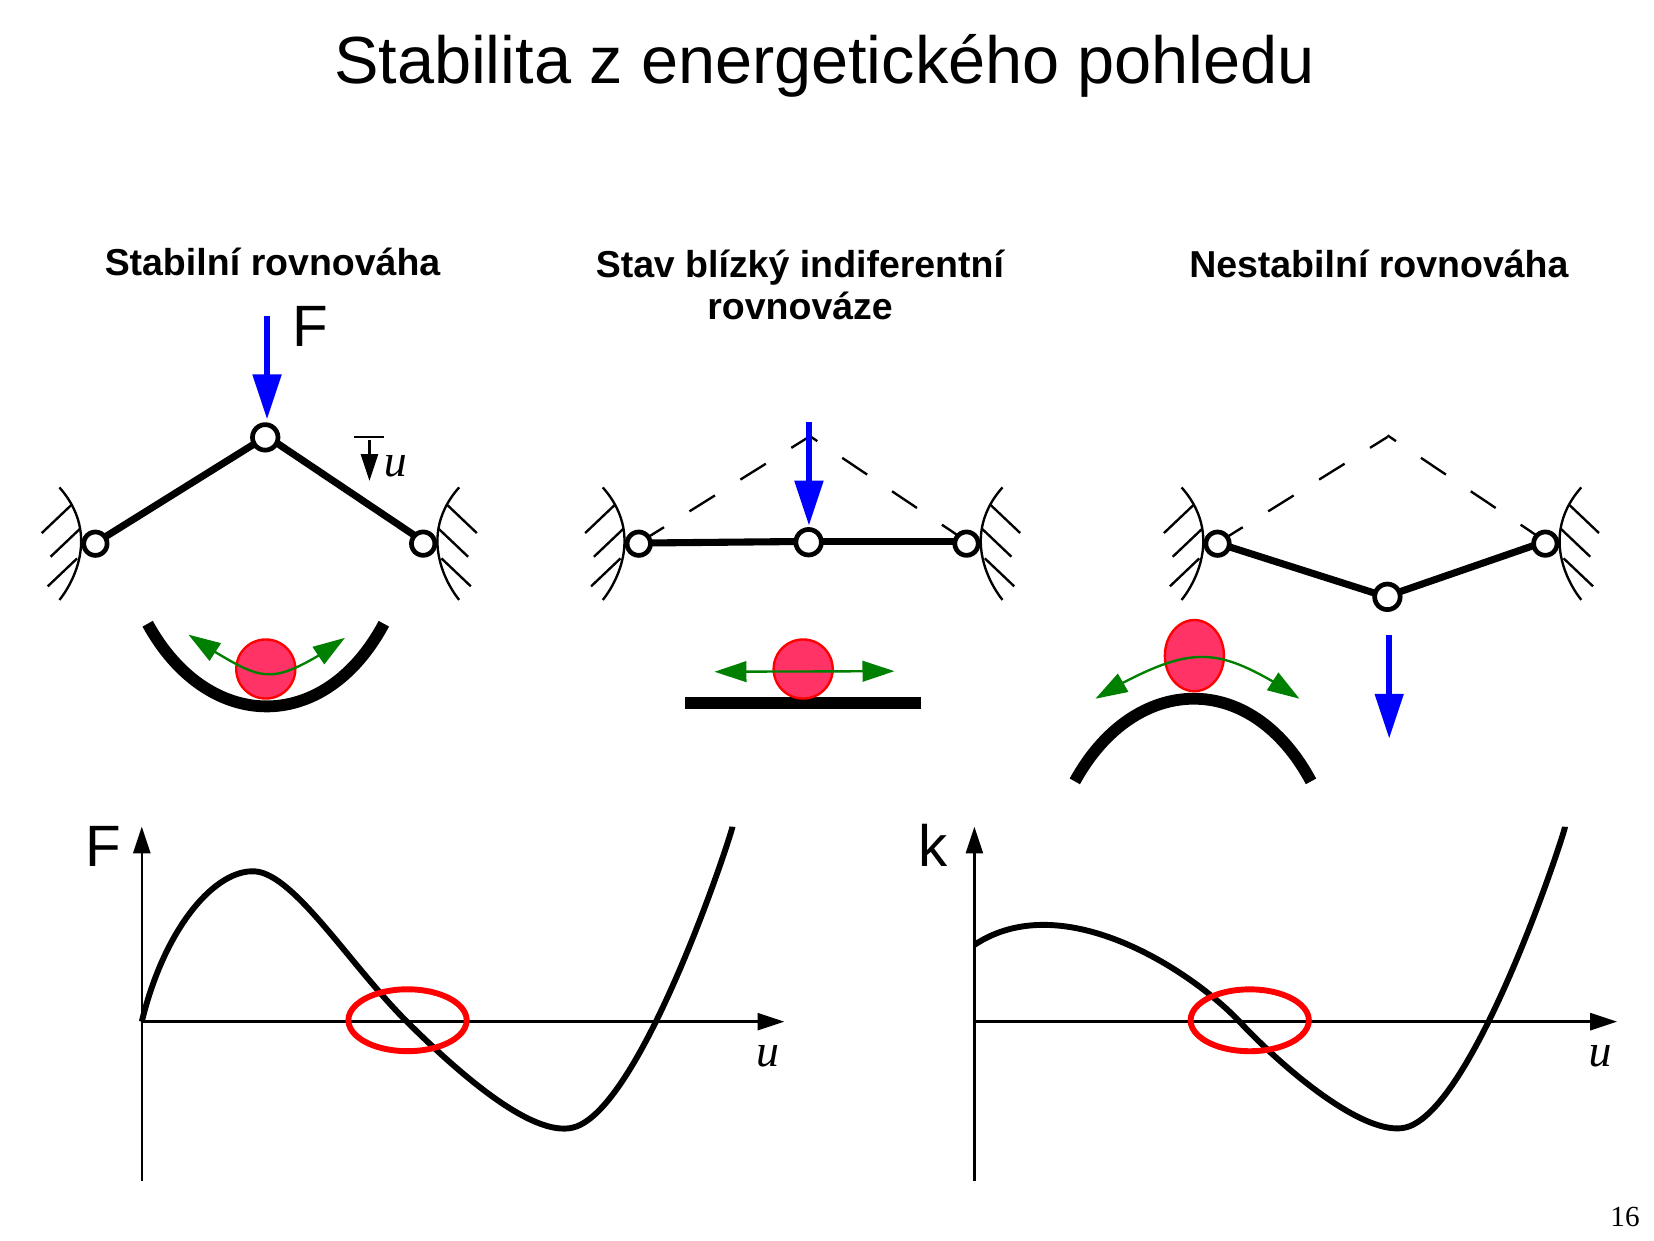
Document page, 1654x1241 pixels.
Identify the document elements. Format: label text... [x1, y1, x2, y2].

text_box u [1573, 1018, 1630, 1104]
text_box [954, 531, 979, 556]
text_box [1166, 659, 1224, 692]
text_box u [741, 1018, 797, 1104]
text_box u [369, 428, 425, 513]
text_box [1533, 531, 1558, 556]
text_box [795, 529, 822, 556]
text_box F [277, 298, 343, 375]
text_box [1374, 584, 1401, 610]
text_box Stabilní rovnováha [88, 233, 457, 298]
text_box [411, 531, 435, 556]
text_box [773, 673, 833, 699]
text_box k [903, 806, 963, 894]
text_box [627, 531, 651, 556]
text_box [773, 639, 833, 670]
text_box [236, 666, 296, 699]
text_box [1164, 620, 1224, 662]
text_box Stav blízký indiferentní rovnováze [549, 236, 1052, 349]
title Stabilita z energetického pohledu [37, 8, 1613, 113]
text_box Nestabilní rovnováha [1127, 236, 1630, 300]
text_box [1205, 531, 1230, 556]
text_box F [70, 806, 137, 894]
text_box [83, 531, 108, 556]
text_box [237, 639, 296, 673]
text_box [252, 424, 279, 451]
